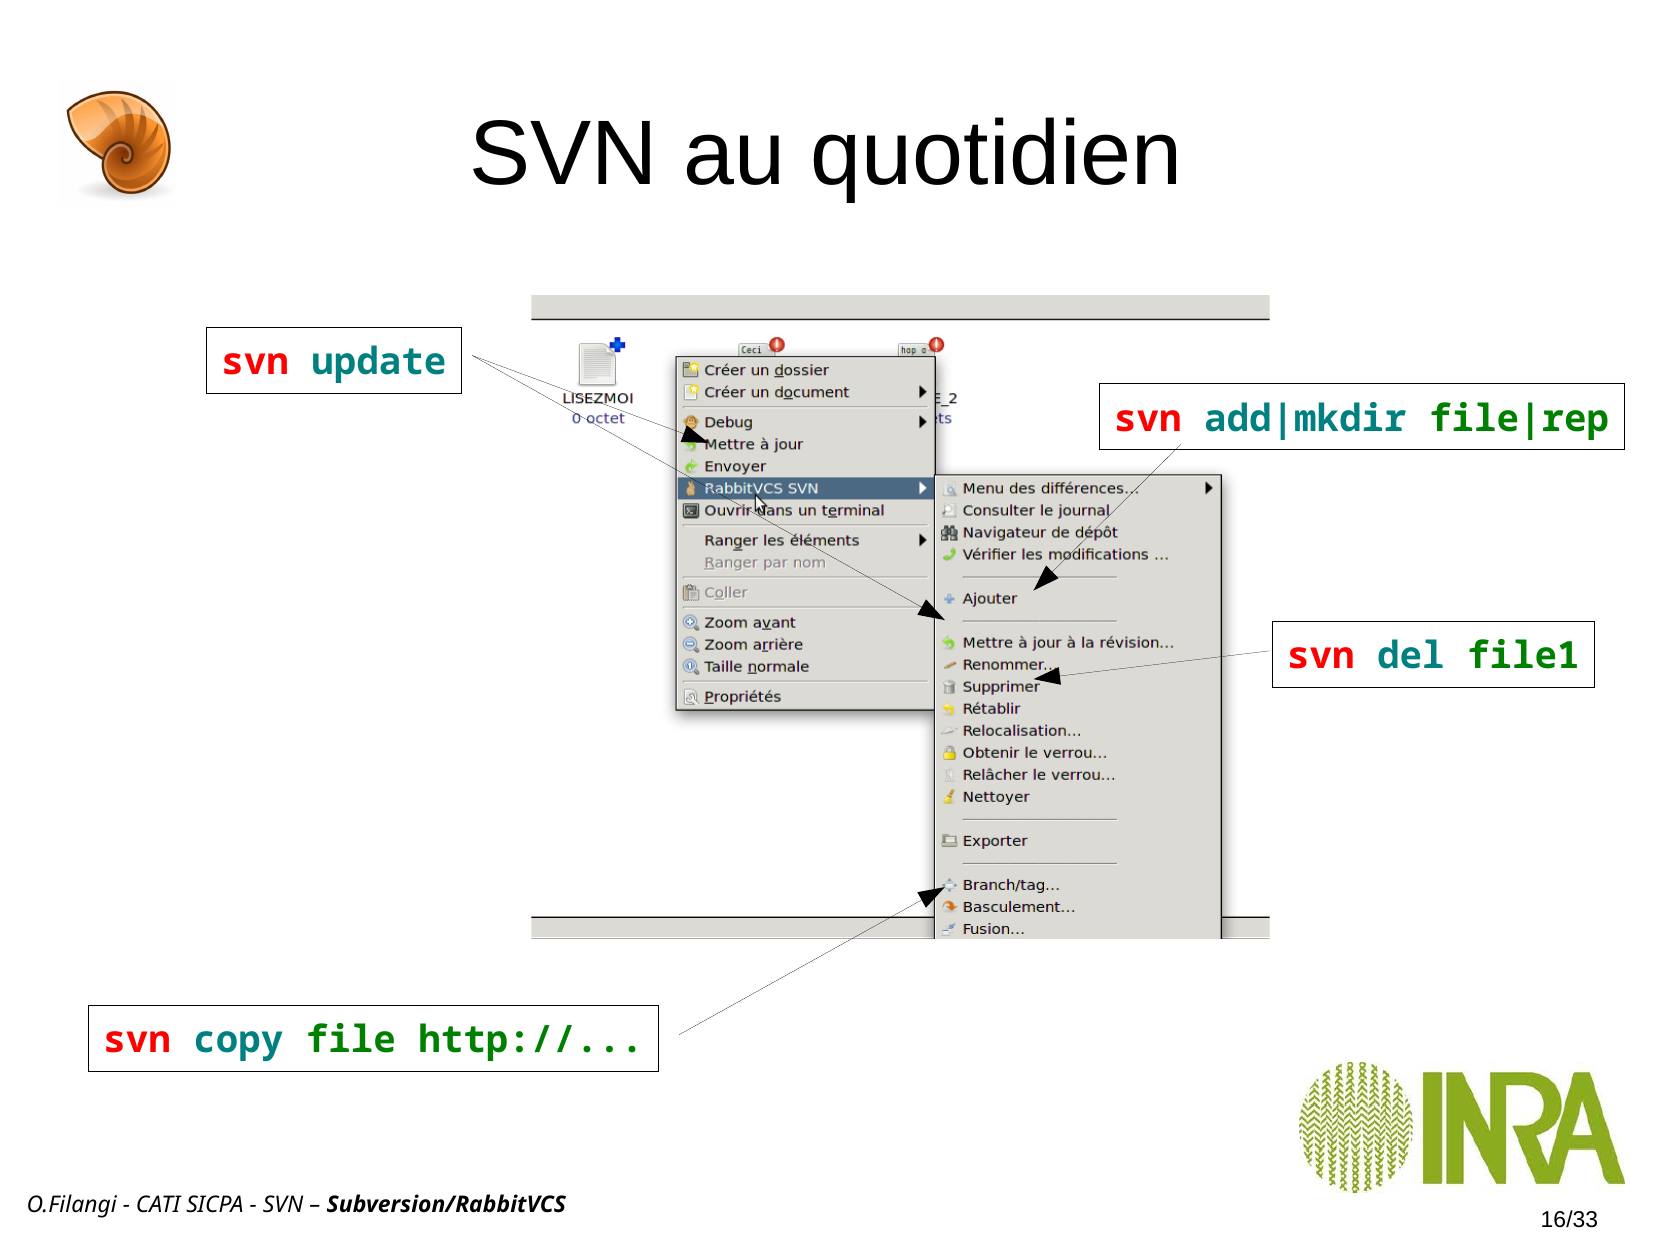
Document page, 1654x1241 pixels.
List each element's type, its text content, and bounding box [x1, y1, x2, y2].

text_box svn update [206, 327, 462, 386]
text_box 23/34 [1525, 1199, 1654, 1241]
picture [531, 295, 1270, 939]
picture [59, 80, 178, 207]
title SVN au quotidien [82, 49, 1571, 257]
text_box svn add|mkdir file|rep [1099, 383, 1625, 442]
picture [1299, 1062, 1625, 1193]
text_box O.Filangi - CATI SICPA - SVN – Subversion/RabbitVCS [5, 1181, 611, 1227]
text_box svn del file1 [1272, 621, 1595, 680]
text_box svn copy file http://... [88, 1005, 659, 1063]
picture [1100, 442, 1270, 449]
